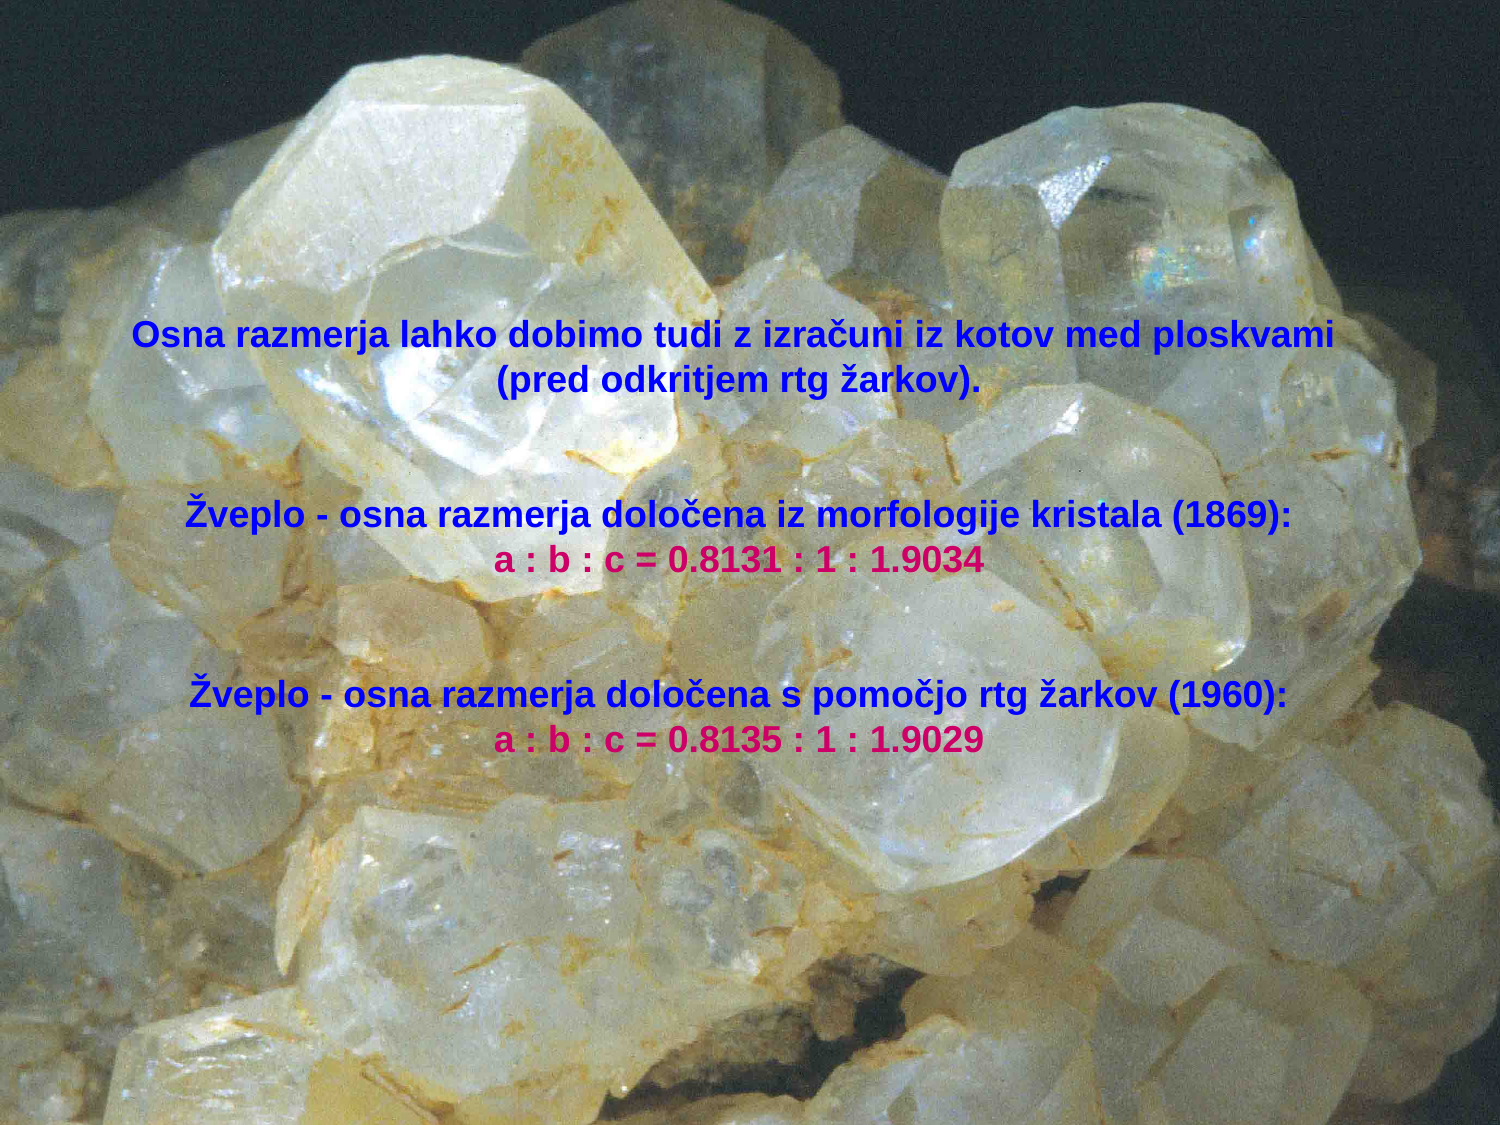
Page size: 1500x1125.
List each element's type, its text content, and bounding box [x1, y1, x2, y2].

picture [0, 0, 1500, 1125]
text_box Osna razmerja lahko dobimo tudi z izračuni iz kotov med ploskvami (pred odkritjem rtg žarkov). Žveplo - osna razmerja določena iz morfologije kristala (1869): a : b : c = 0.8131 : 1 : 1.9034 Žveplo - osna razmerja določena s pomočjo rtg žarkov (1960): a : b : c = 0.8135 : 1 : 1.9029 [0, 302, 1479, 769]
